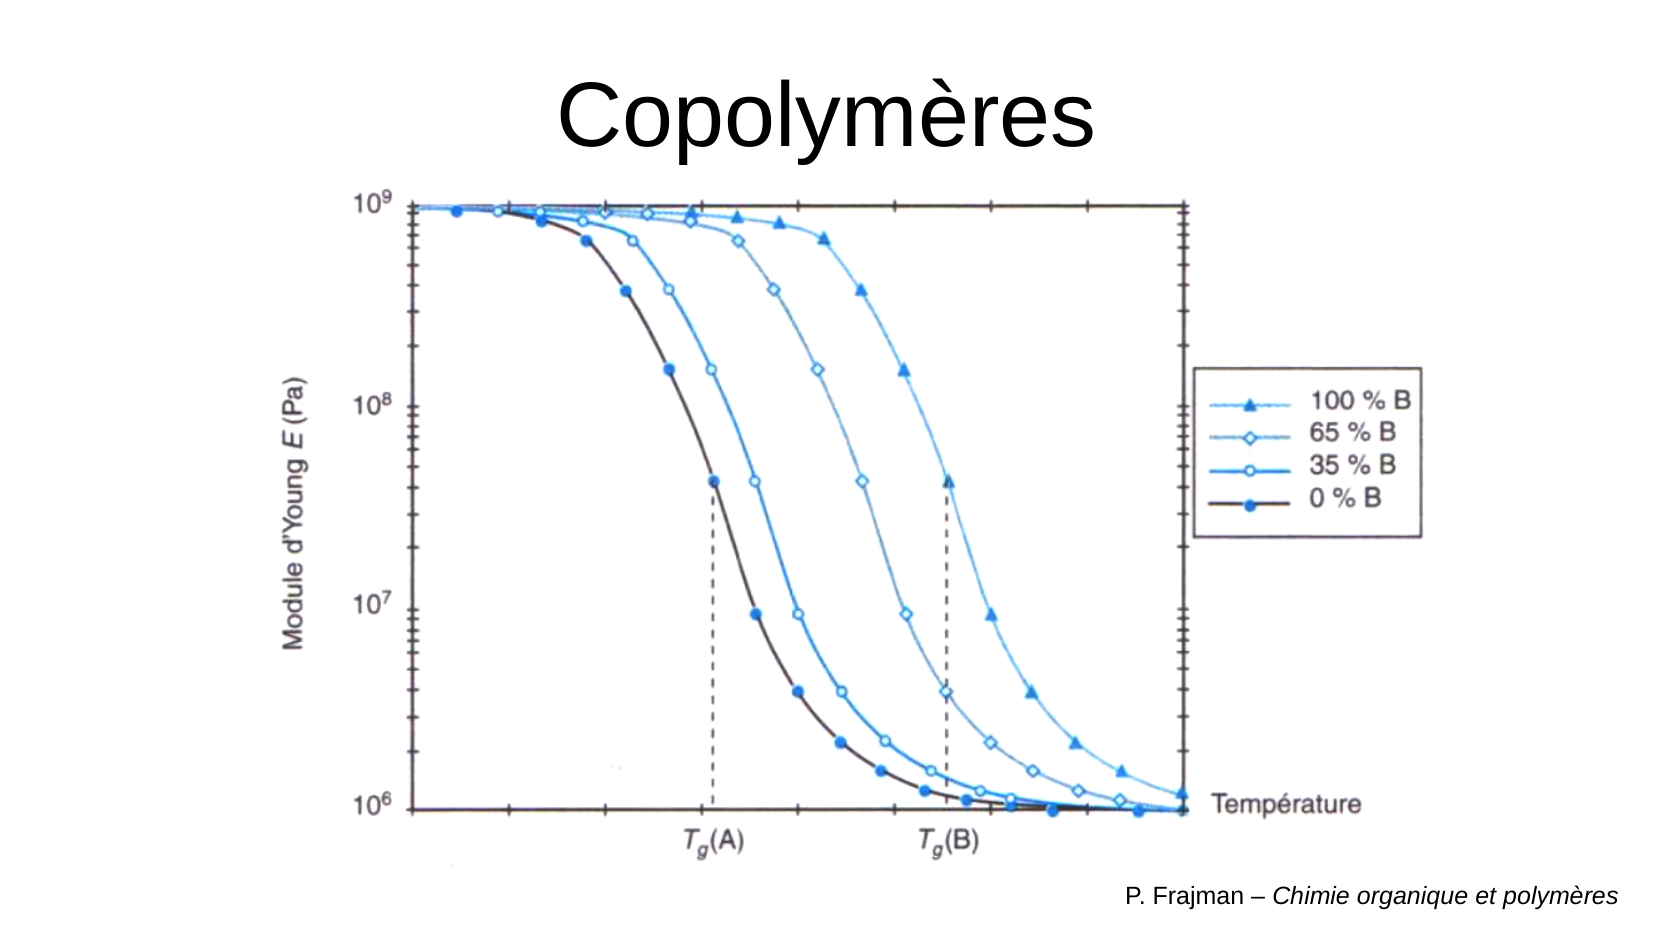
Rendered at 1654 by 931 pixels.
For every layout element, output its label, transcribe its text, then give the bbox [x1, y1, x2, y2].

text_box P. Frajman – Chimie organique et polymères [1110, 874, 1635, 917]
title Copolymères [82, 37, 1571, 193]
picture [227, 177, 1453, 881]
